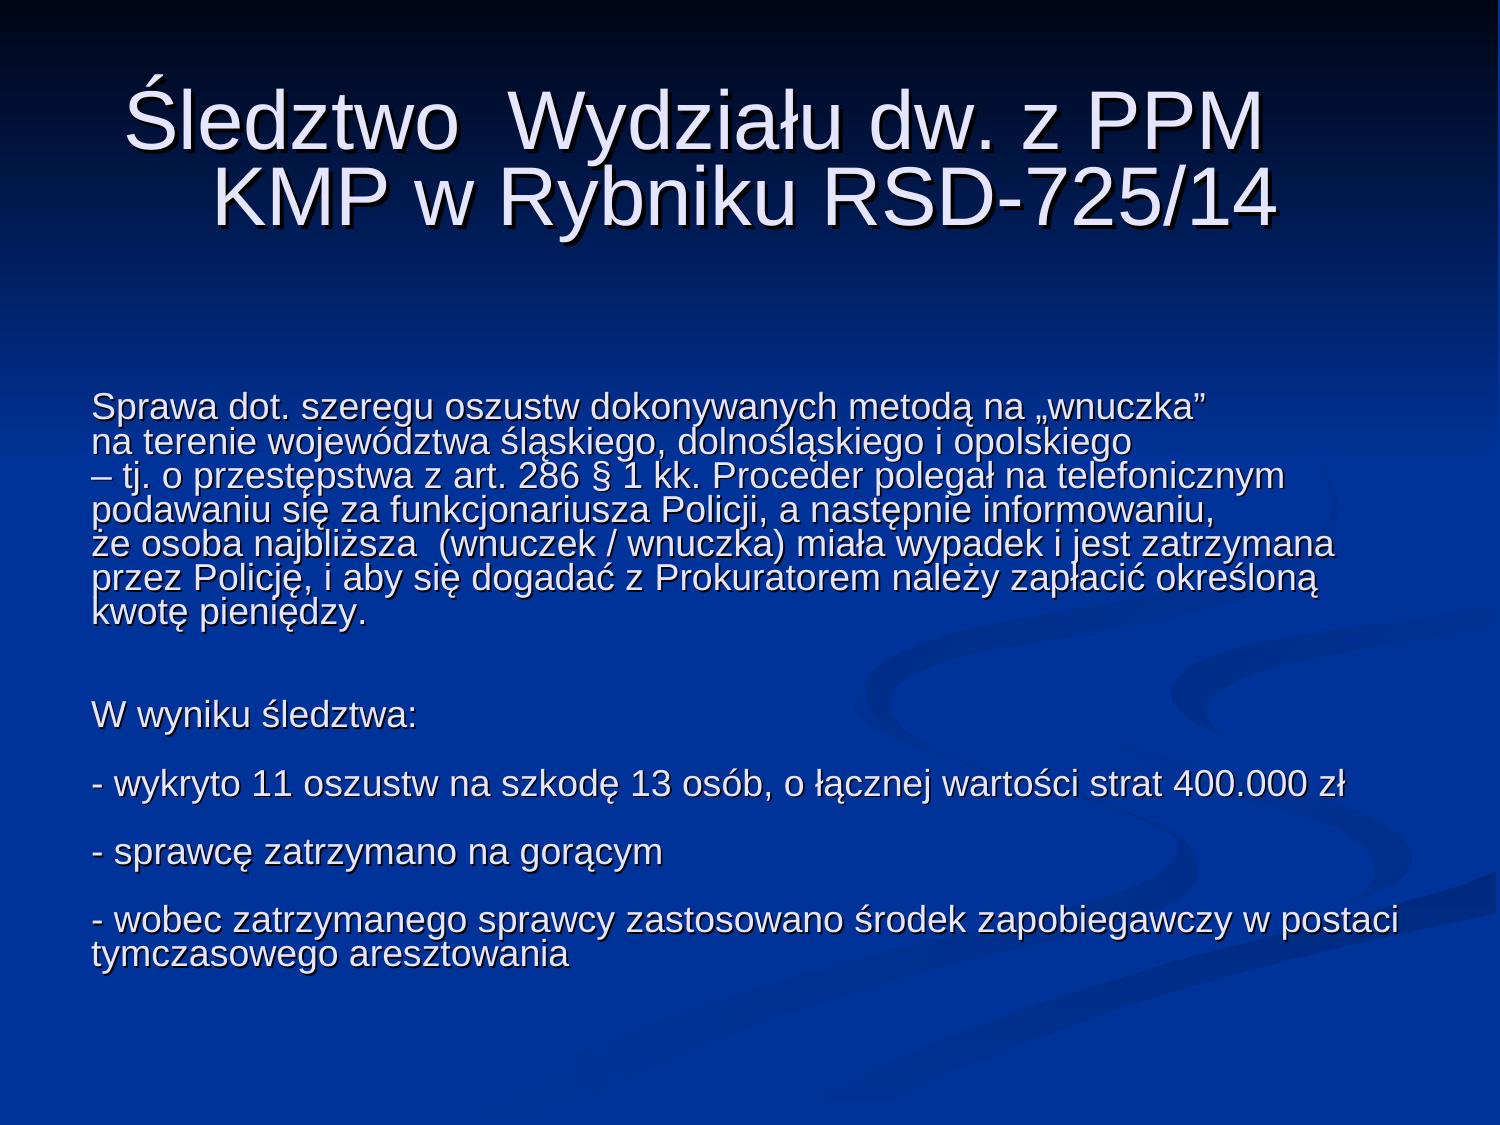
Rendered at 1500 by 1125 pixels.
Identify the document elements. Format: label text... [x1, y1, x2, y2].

title Śledztwo Wydziału dw. z PPM KMP w Rybniku RSD-725/14 Sprawa dot. szeregu oszustw dokonywanych metodą na „wnuczka” na terenie województwa śląskiego, dolnośląskiego i opolskiego – tj. o przestępstwa z art. 286 § 1 kk. Proceder polegał na telefonicznym podawaniu się za funkcjonariusza Policji, a następnie informowaniu, że osoba najbliższa (wnuczek / wnuczka) miała wypadek i jest zatrzymana przez Policję, i aby się dogadać z Prokuratorem należy zapłacić określoną kwotę pieniędzy. W wyniku śledztwa: - wykryto 11 oszustw na szkodę 13 osób, o łącznej wartości strat 400.000 zł - sprawcę zatrzymano na gorącym - wobec zatrzymanego sprawcy zastosowano środek zapobiegawczy w postaci tymczasowego aresztowania [76, 0, 1424, 1125]
